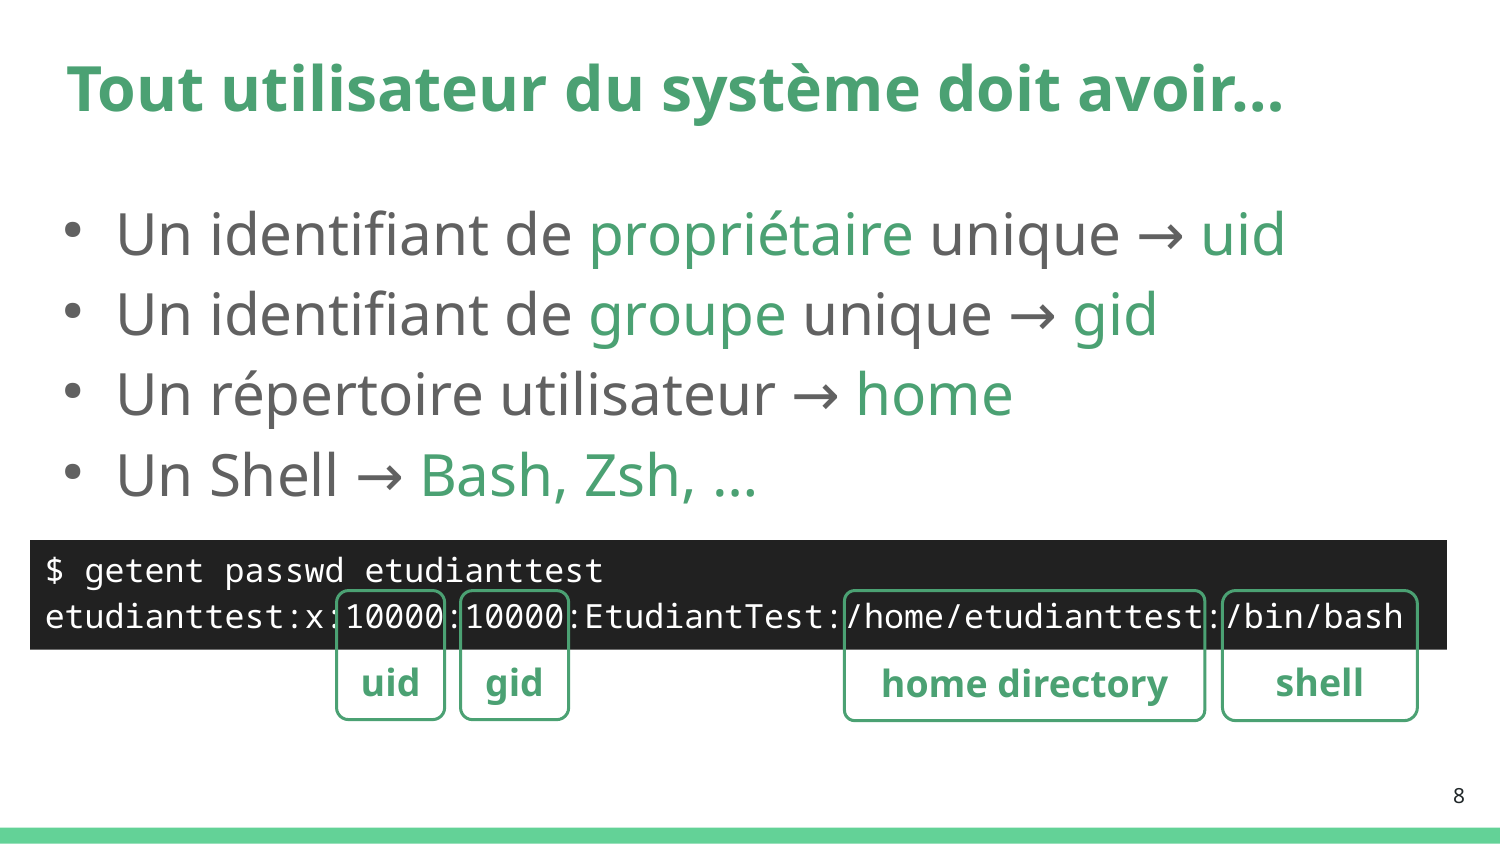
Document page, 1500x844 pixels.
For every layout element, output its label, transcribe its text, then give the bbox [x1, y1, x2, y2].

list Un identifiant de propriétaire unique → uid Un identifiant de groupe unique → gid Un répertoire utilisateur → home Un Shell → Bash, Zsh, … [29, 171, 1430, 524]
title Tout utilisateur du système doit avoir… [51, 23, 1449, 117]
text_box $ getent passwd etudianttest etudianttest:x:10000:10000:EtudiantTest:/home/etudianttest:/bin/bash [30, 540, 1447, 650]
text_box uid [336, 590, 445, 720]
text_box gid [460, 590, 569, 720]
text_box home directory [844, 590, 1205, 721]
slide_number <numéro> [1389, 764, 1480, 830]
text_box shell [1222, 590, 1418, 721]
